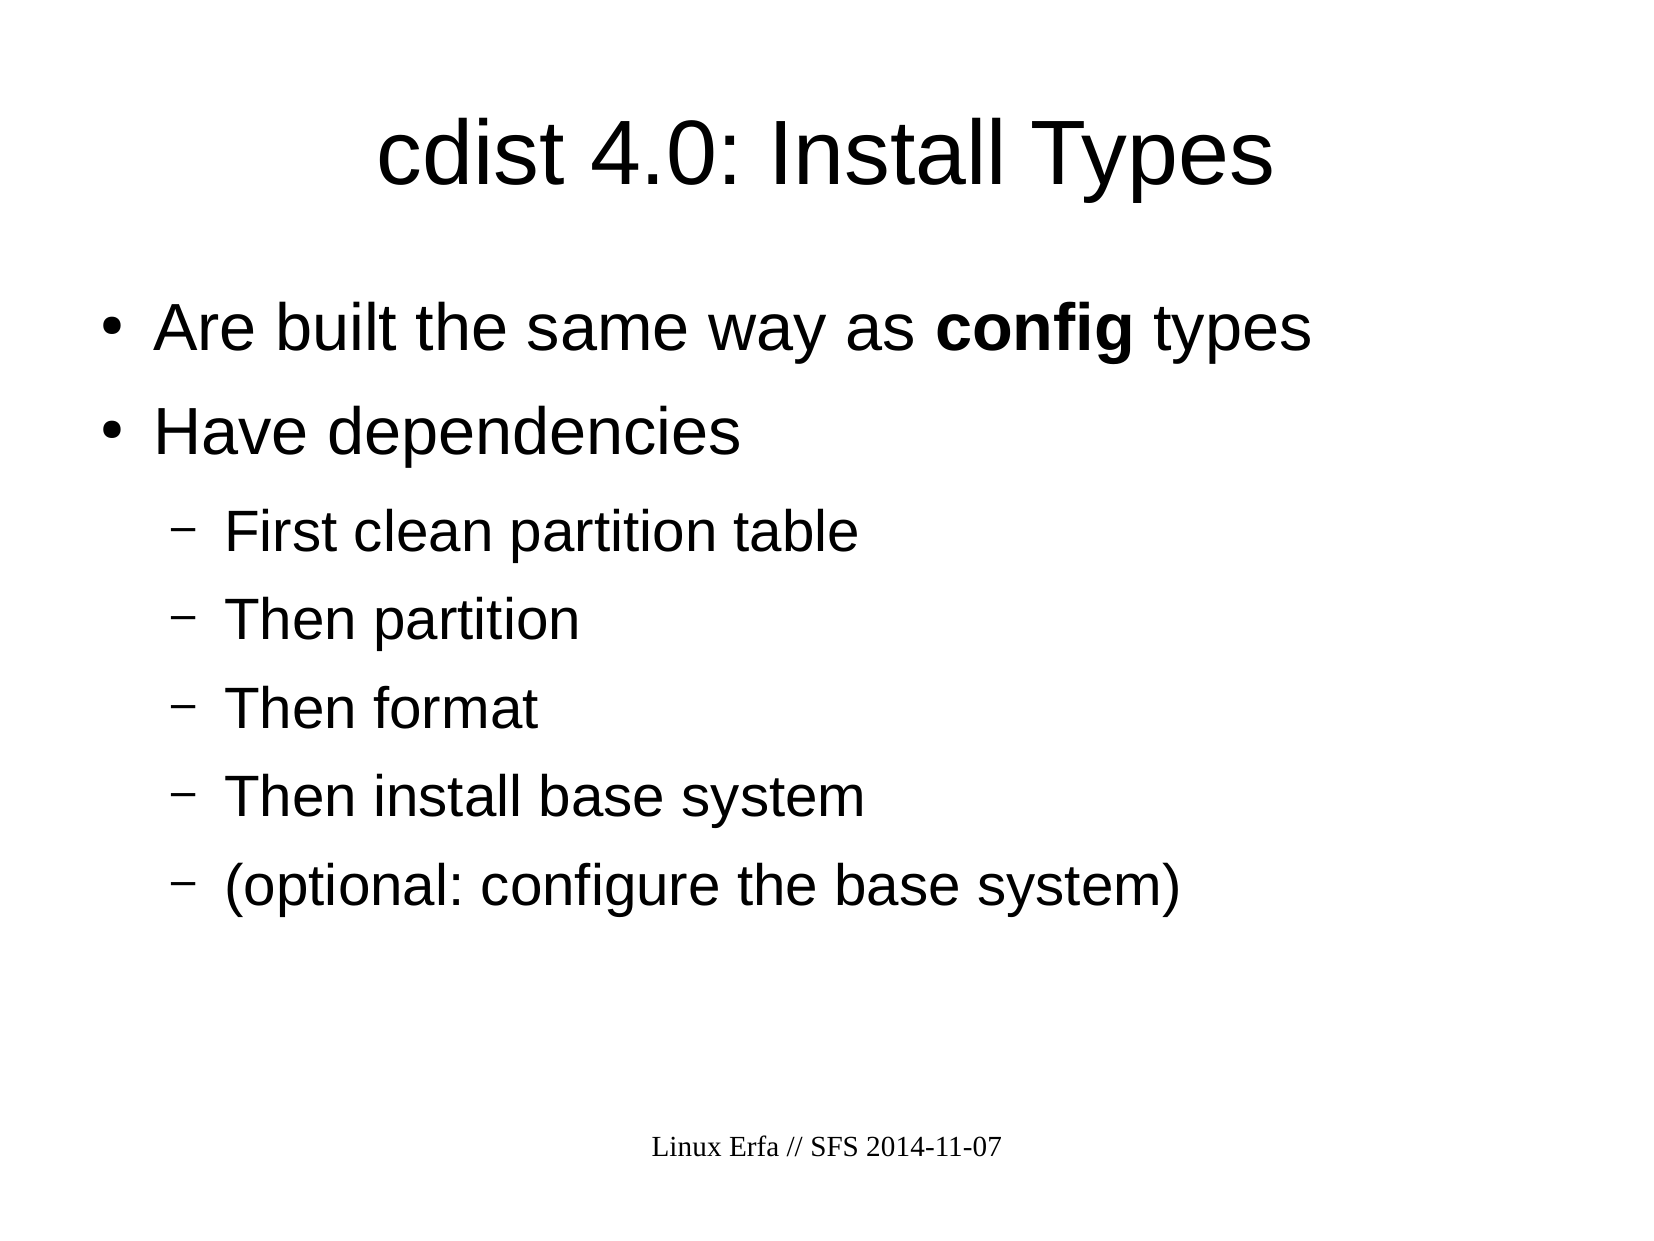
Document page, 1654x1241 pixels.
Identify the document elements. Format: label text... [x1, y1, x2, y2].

list Are built the same way as config types Have dependencies First clean partition table Then partition Then format Then install base system (optional: configure the base system) [82, 290, 1538, 1010]
title cdist 4.0: Install Types [82, 49, 1571, 257]
